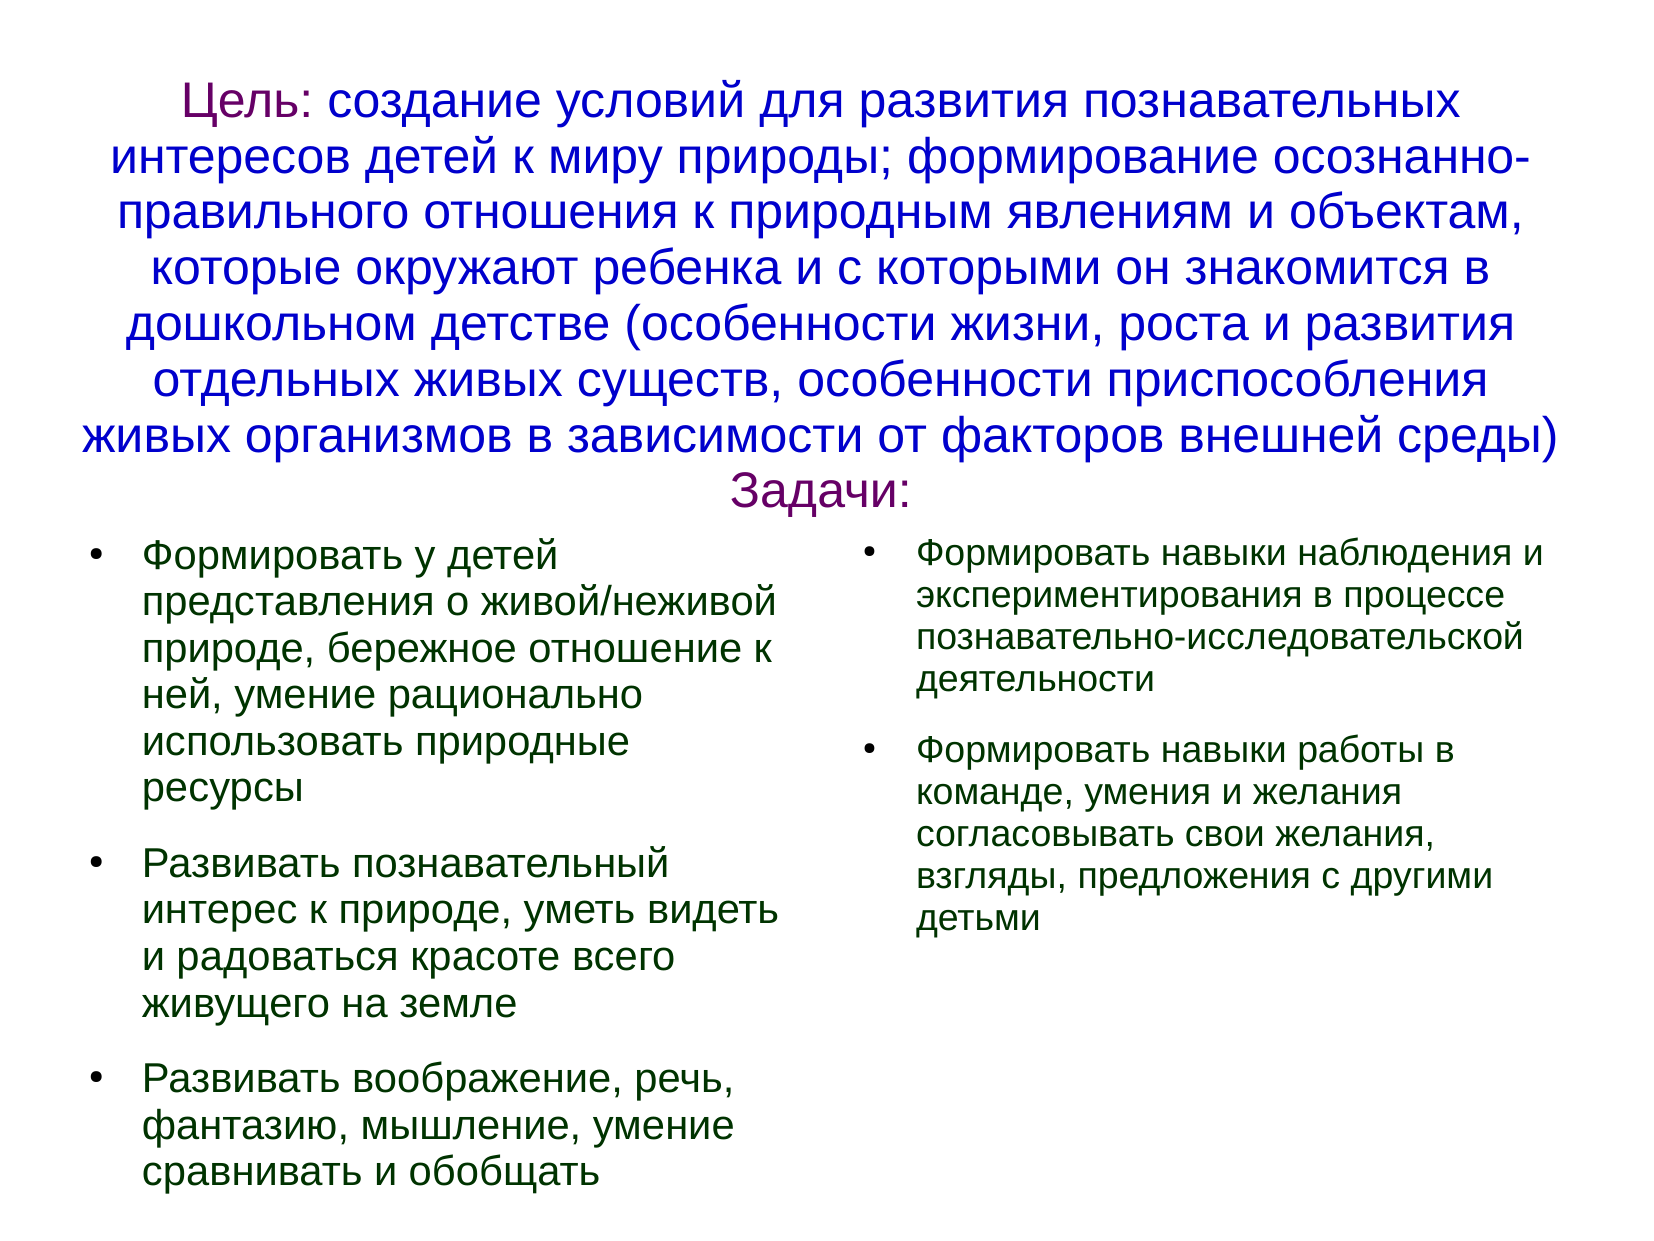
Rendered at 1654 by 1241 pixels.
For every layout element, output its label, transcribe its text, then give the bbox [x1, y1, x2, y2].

list Формировать навыки наблюдения и экспериментирования в процессе познавательно-исследовательской деятельности Формировать навыки работы в команде, умения и желания согласовывать свои желания, взгляды, предложения с другими детьми [845, 531, 1572, 1109]
title Цель: создание условий для развития познавательных интересов детей к миру природы; формирование осознанно-правильного отношения к природным явлениям и объектам, которые окружают ребенка и с которыми он знакомится в дошкольном детстве (особенности жизни, роста и развития отдельных живых существ, особенности приспособления живых организмов в зависимости от факторов внешней среды) Задачи: [76, 59, 1565, 532]
list Формировать у детей представления о живой/неживой природе, бережное отношение к ней, умение рационально использовать природные ресурсы Развивать познавательный интерес к природе, уметь видеть и радоваться красоте всего живущего на земле Развивать воображение, речь, фантазию, мышление, умение сравнивать и обобщать [71, 531, 798, 1211]
